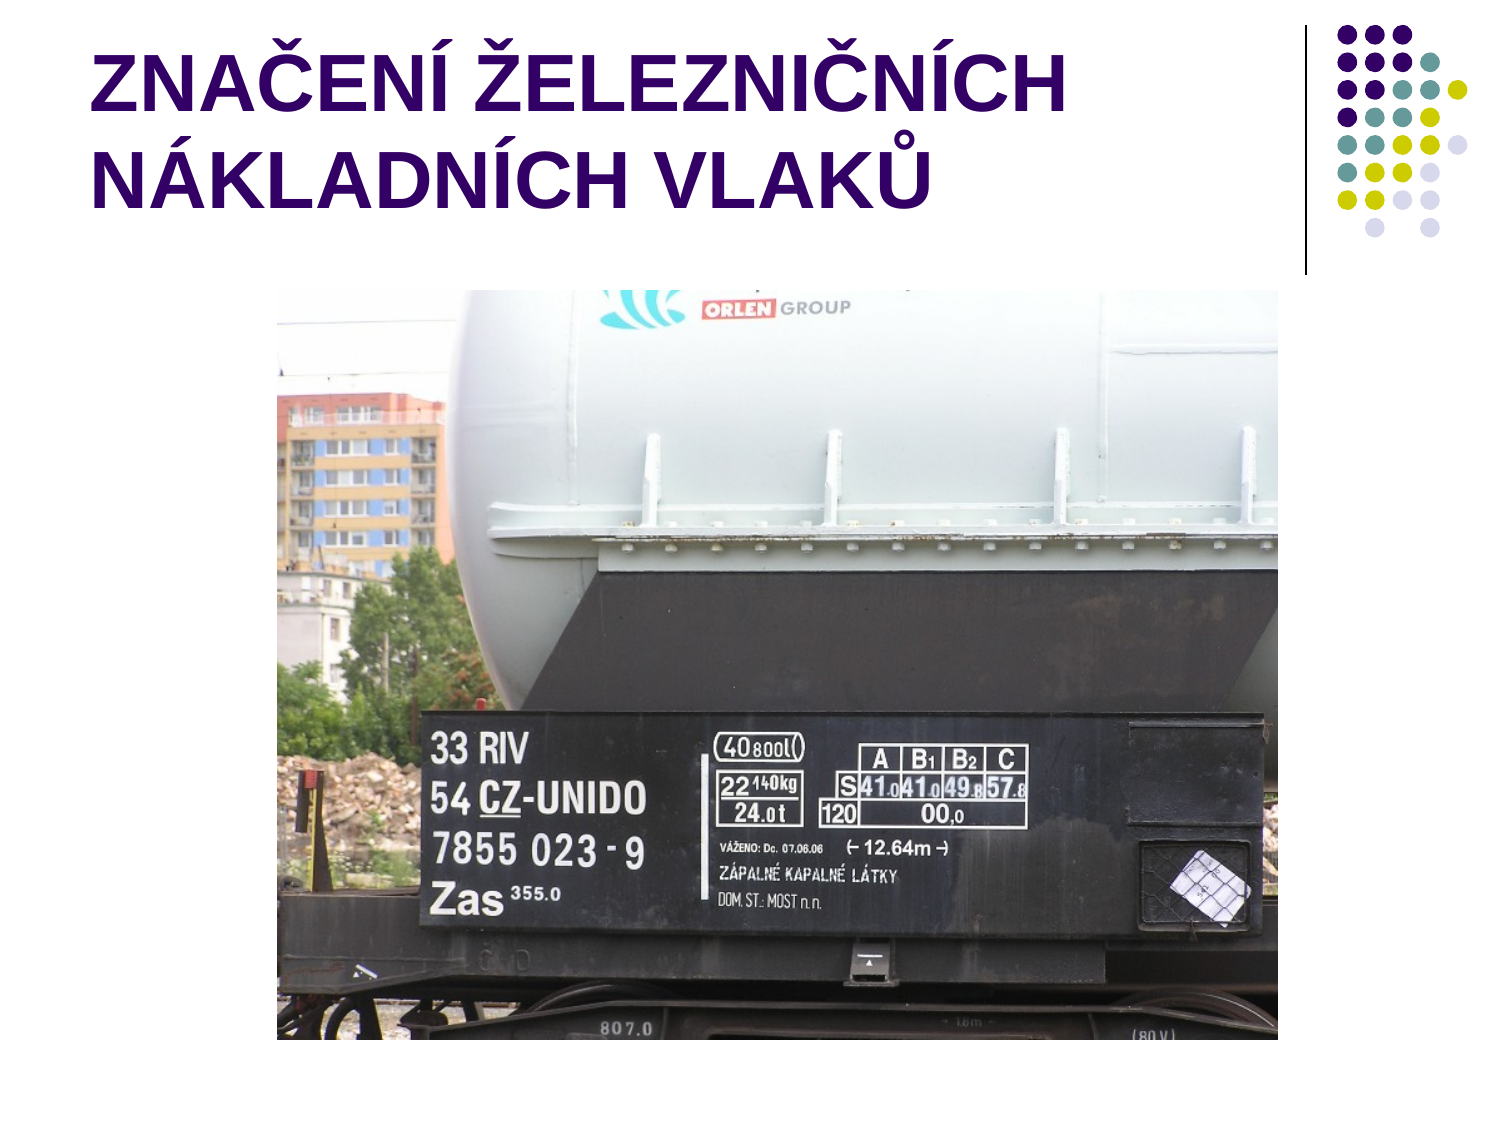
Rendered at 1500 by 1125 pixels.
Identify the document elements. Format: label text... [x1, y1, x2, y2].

title ZNAČENÍ ŽELEZNIČNÍCH NÁKLADNÍCH VLAKŮ [74, 20, 1313, 233]
picture [277, 290, 1278, 1040]
